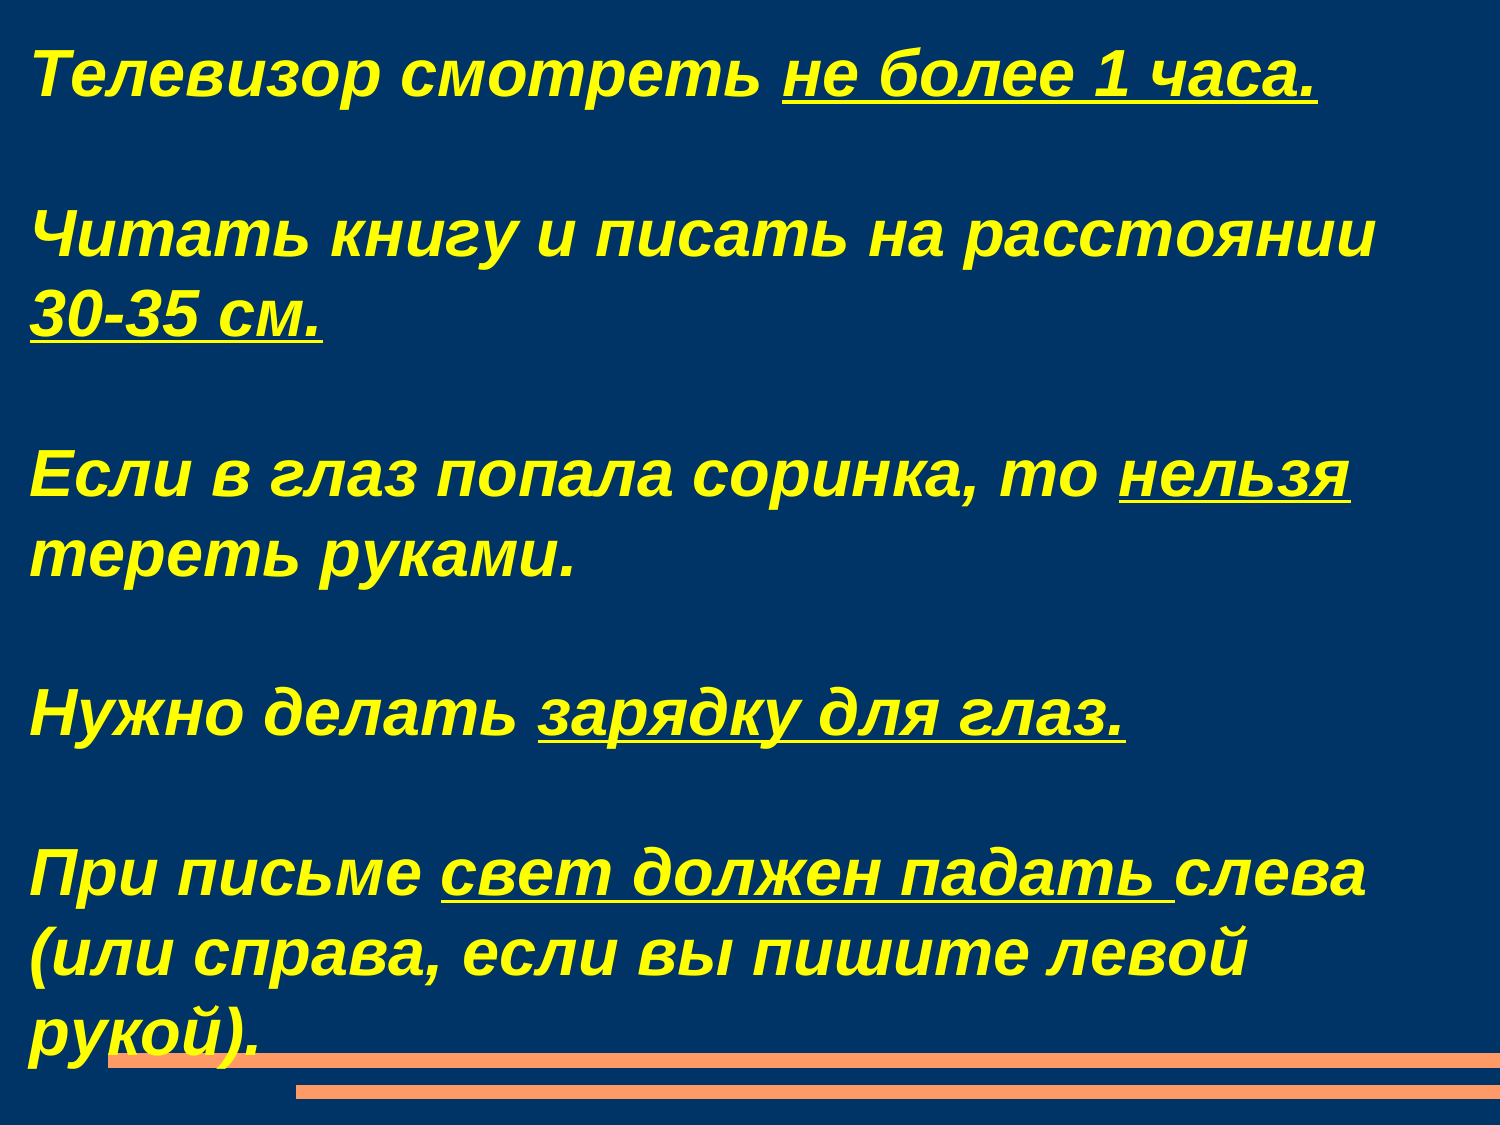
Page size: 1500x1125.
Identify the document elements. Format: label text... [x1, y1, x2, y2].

title Телевизор смотреть не более 1 часа. Читать книгу и писать на расстоянии 30-35 см. Если в глаз попала соринка, то нельзя тереть руками. Нужно делать зарядку для глаз. При письме свет должен падать слева (или справа, если вы пишите левой рукой). [29, 29, 1418, 1004]
